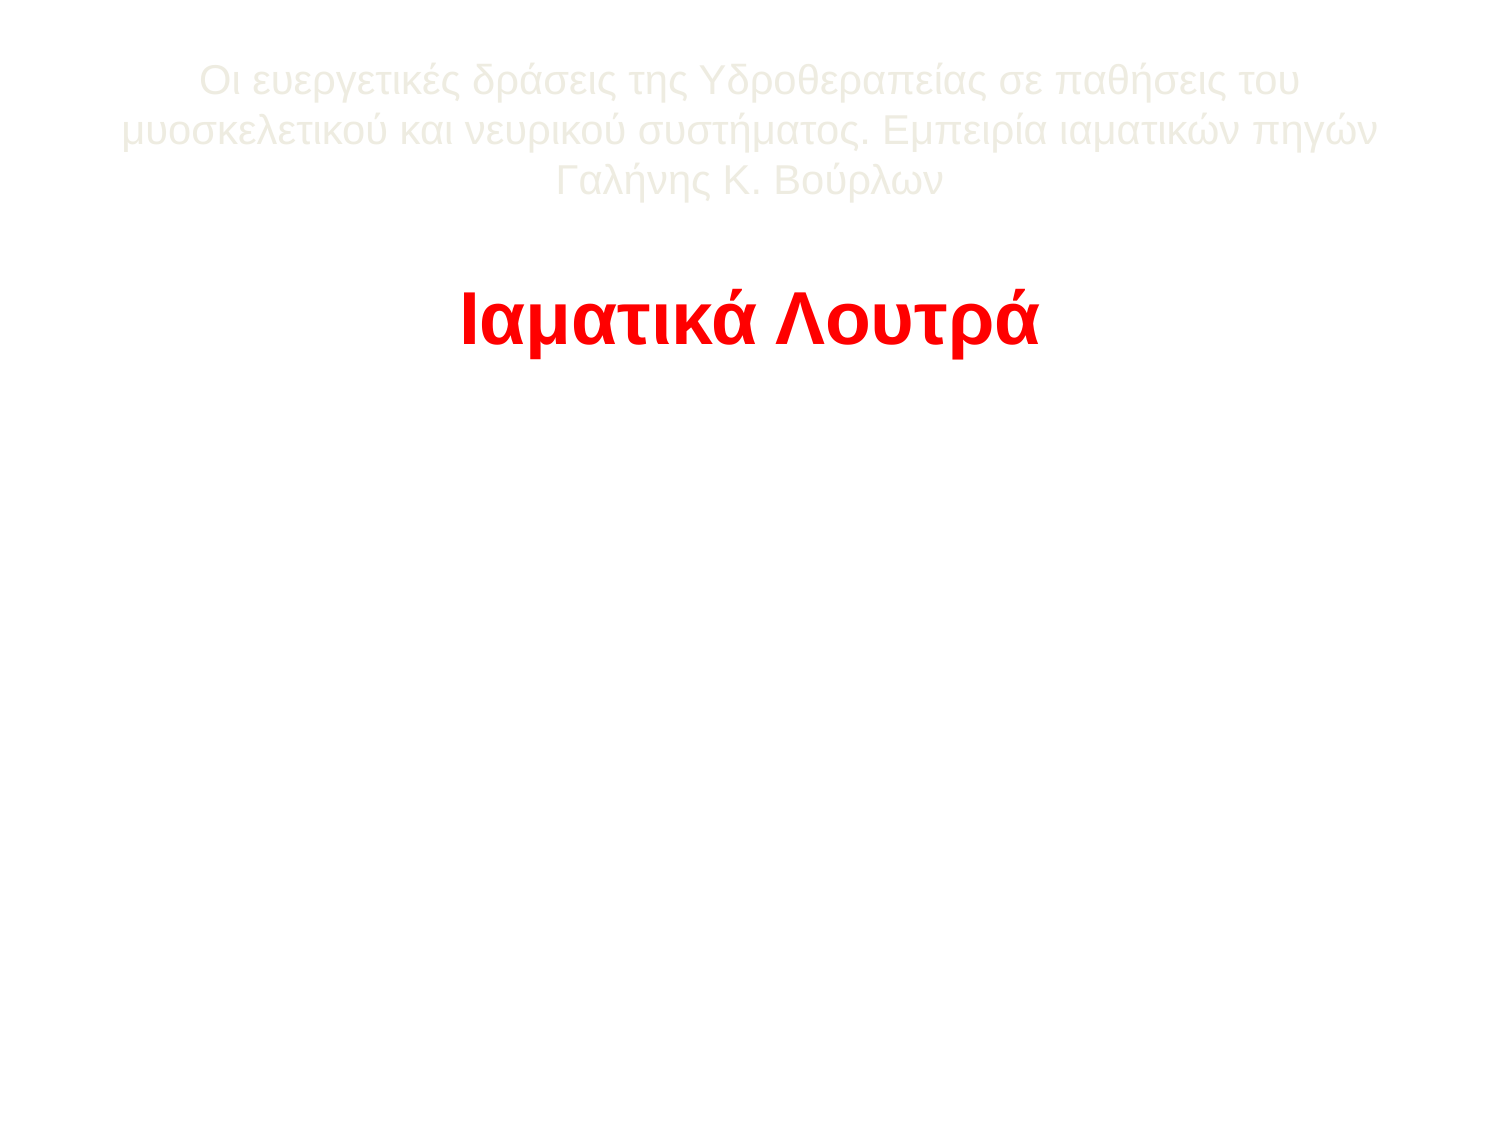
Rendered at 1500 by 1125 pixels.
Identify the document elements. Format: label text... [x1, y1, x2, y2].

title Οι ευεργετικές δράσεις της Υδροθεραπείας σε παθήσεις του μυοσκελετικού και νευρικού συστήματος. Εμπειρία ιαματικών πηγών Γαλήνης Κ. Βούρλων [75, 45, 1425, 233]
list Ιαματικά Λουτρά Τη λέξη ιαματικά τη δίνει ο κόσμος στα νερά εκείνα που παραδοσιακά πιστεύει ότι θεραπεύουν ασθένειες. Η πίστη του κόσμου προέρχεται είτε από ανθρώπους που έγιναν καλά μετά από λουτρά, είτε από ζώα που θεραπεύτηκαν μετά την τυχαία παραμονή τους στις πηγές. Η επιστήμη διαπίστωσε ότι τα ιαματικά νερά είναι μεταλλικά νερά. [75, 262, 1425, 1005]
